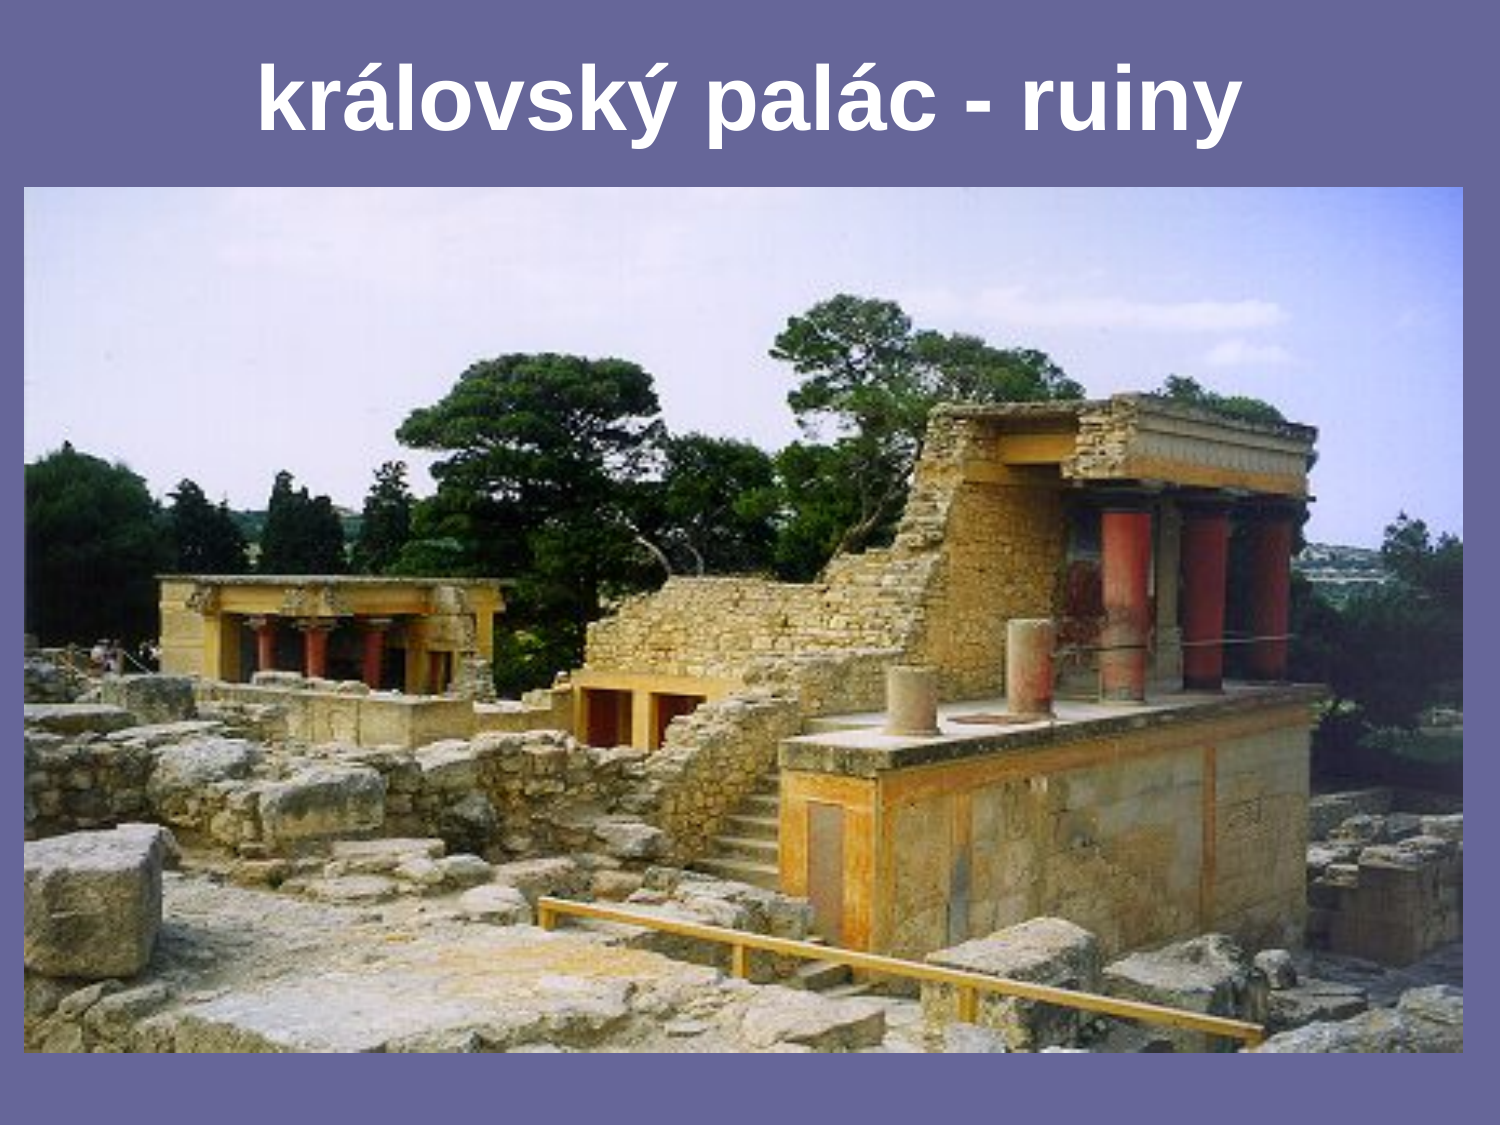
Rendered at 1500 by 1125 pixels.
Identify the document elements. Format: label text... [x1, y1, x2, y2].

picture [24, 187, 1463, 1053]
title královský palác - ruiny [75, 0, 1426, 187]
